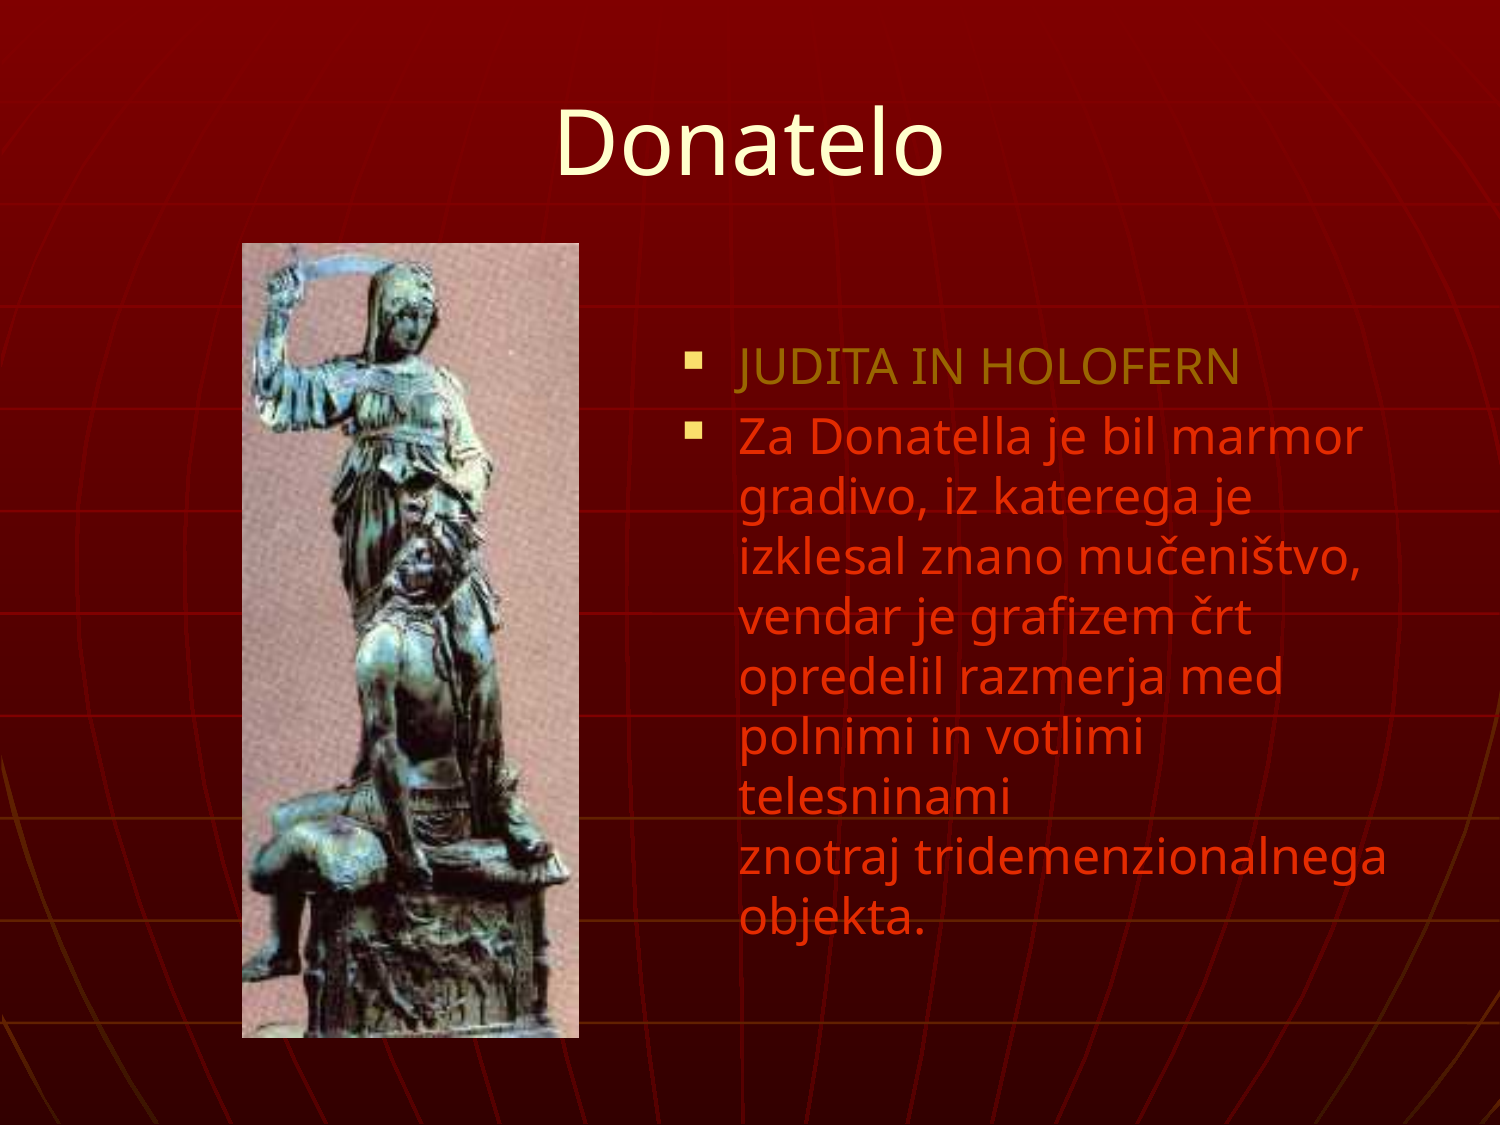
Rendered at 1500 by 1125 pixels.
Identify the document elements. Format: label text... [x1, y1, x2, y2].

title Donatelo [75, 45, 1425, 233]
list JUDITA IN HOLOFERN Za Donatella je bil marmor gradivo, iz katerega je izklesal znano mučeništvo, vendar je grafizem črt opredelil razmerja med polnimi in votlimi telesninami znotraj tridemenzionalnega objekta. [667, 326, 1412, 1006]
picture [242, 243, 579, 1038]
